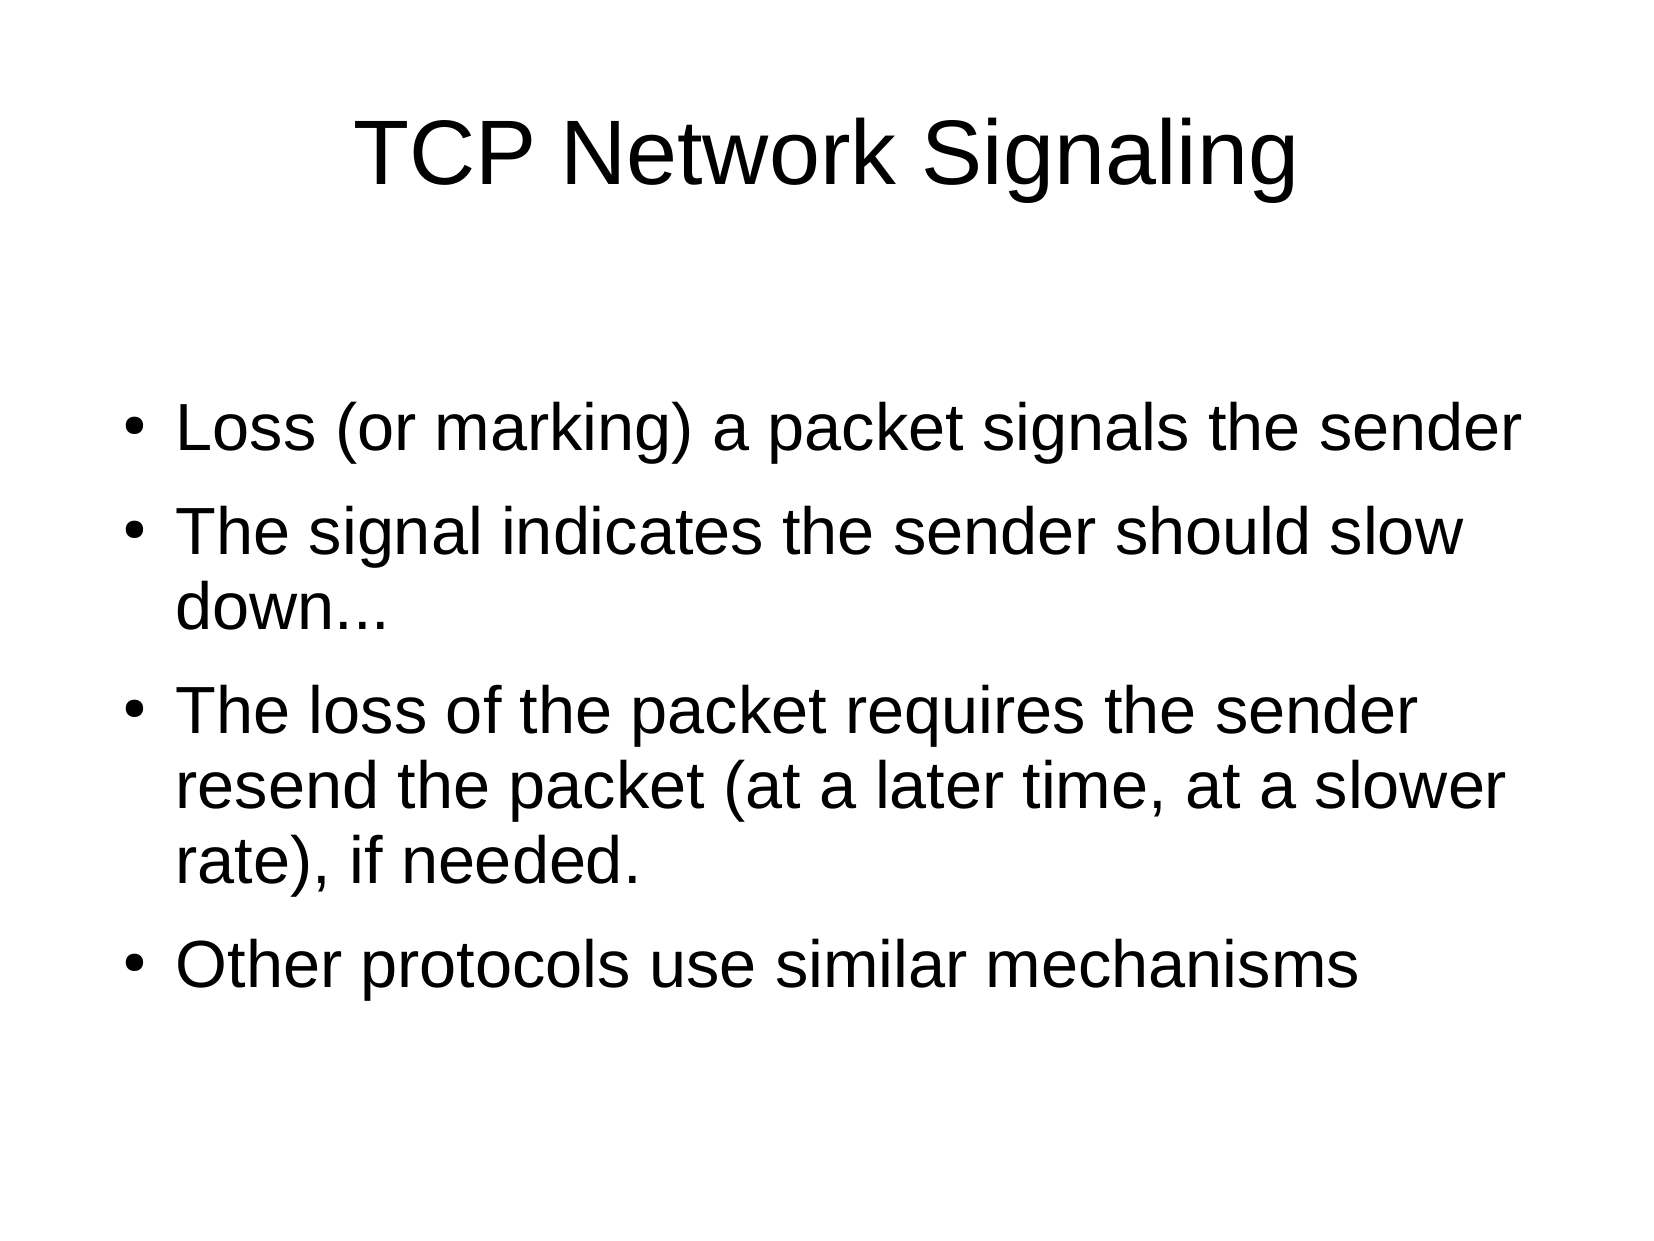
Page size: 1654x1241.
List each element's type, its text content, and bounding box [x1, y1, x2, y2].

list Loss (or marking) a packet signals the sender The signal indicates the sender should slow down... The loss of the packet requires the sender resend the packet (at a later time, at a slower rate), if needed. Other protocols use similar mechanisms [104, 390, 1561, 1110]
title TCP Network Signaling [82, 49, 1571, 257]
